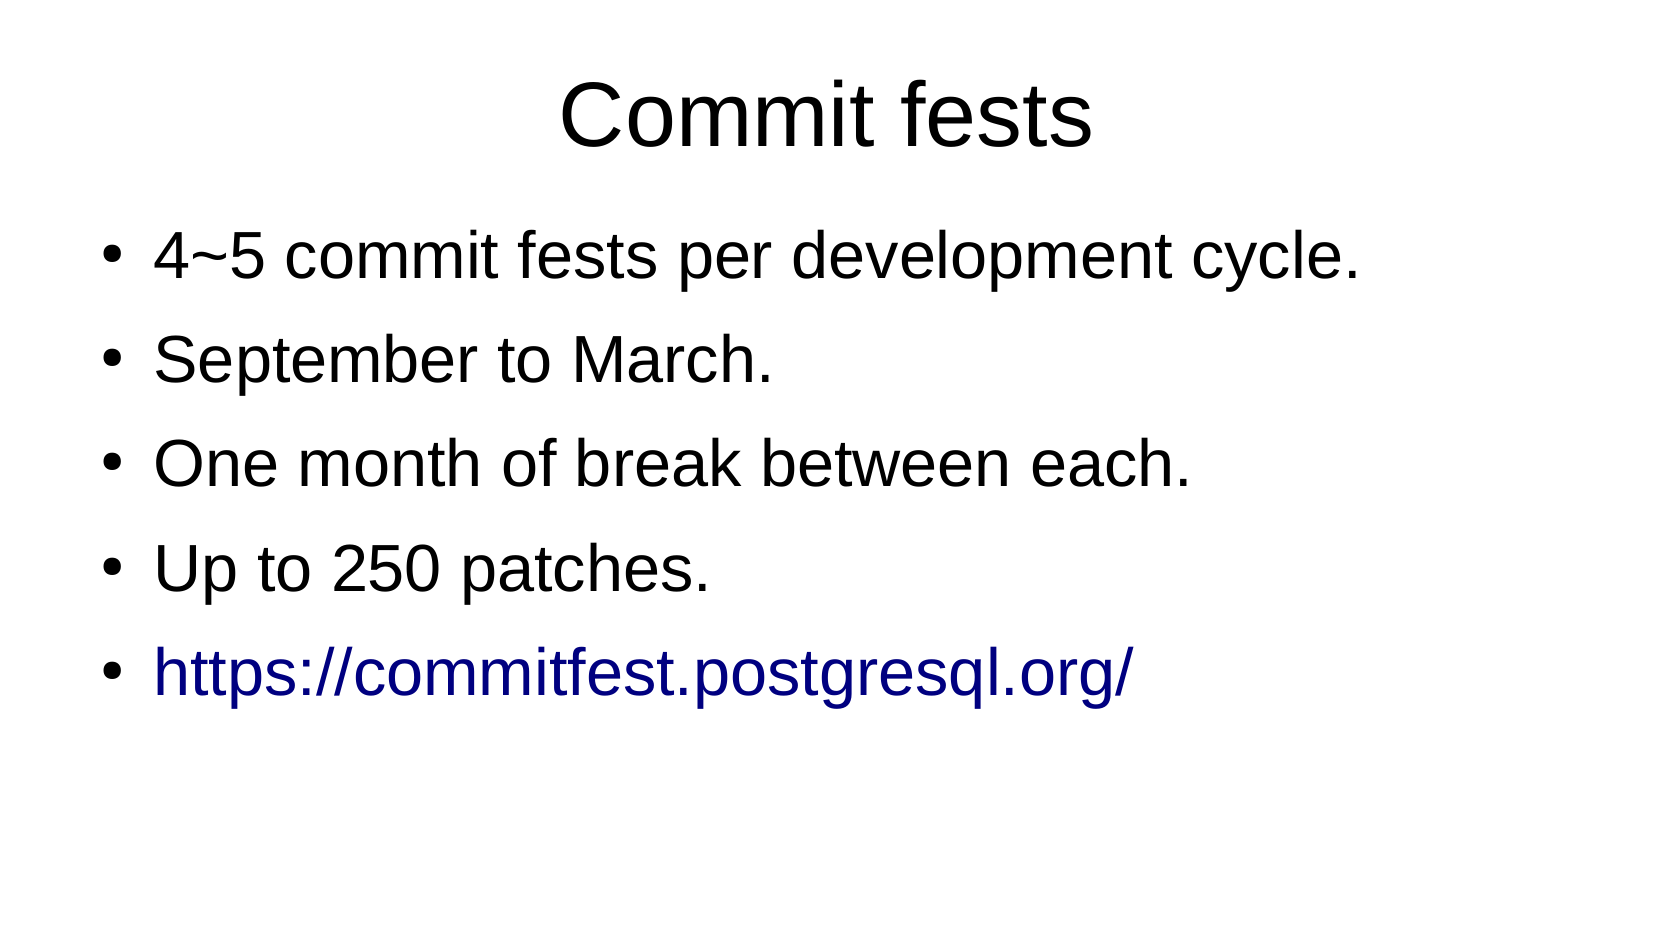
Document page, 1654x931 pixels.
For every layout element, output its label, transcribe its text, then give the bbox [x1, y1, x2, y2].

list 4~5 commit fests per development cycle. September to March. One month of break between each. Up to 250 patches. https://commitfest.postgresql.org/ [82, 217, 1571, 758]
title Commit fests [82, 37, 1571, 193]
